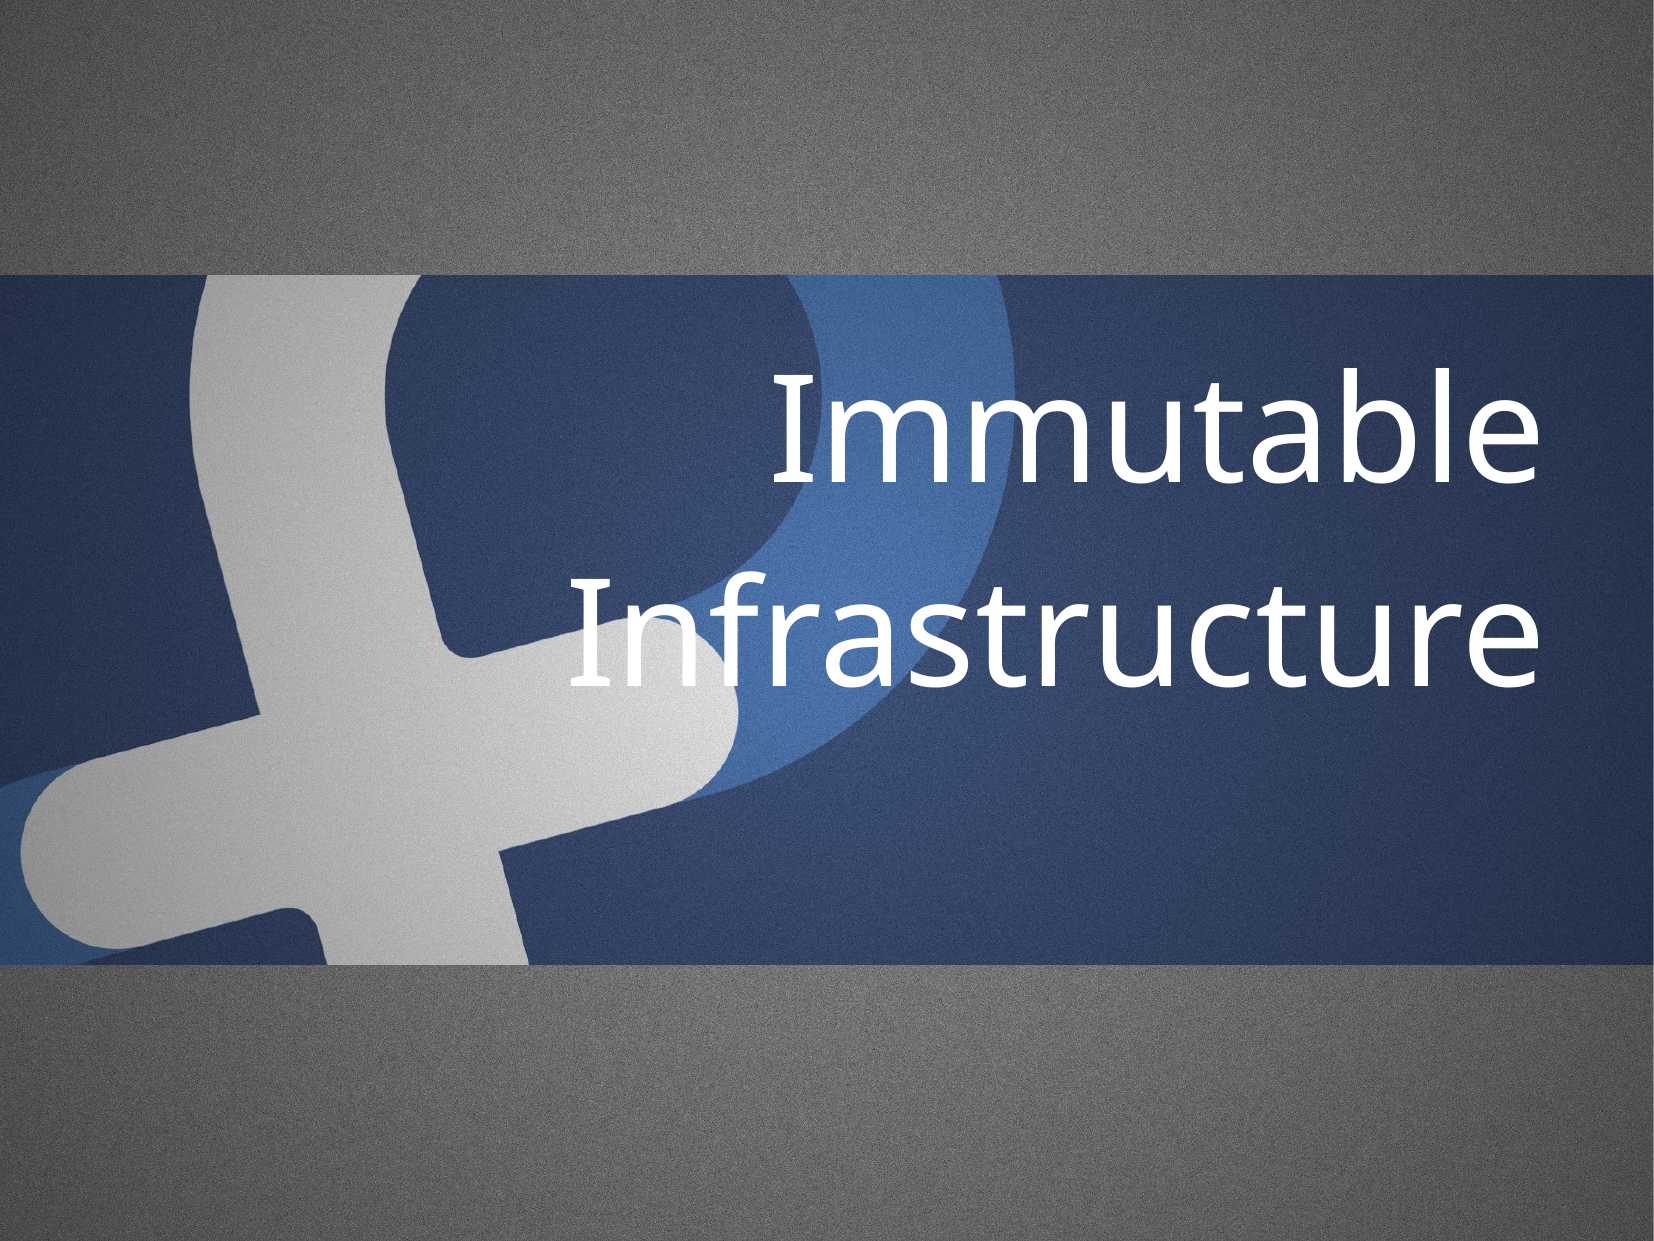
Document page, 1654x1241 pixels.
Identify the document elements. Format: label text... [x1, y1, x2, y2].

picture [0, 0, 1654, 1241]
text_box Immutable Infrastructure [447, 315, 1562, 654]
